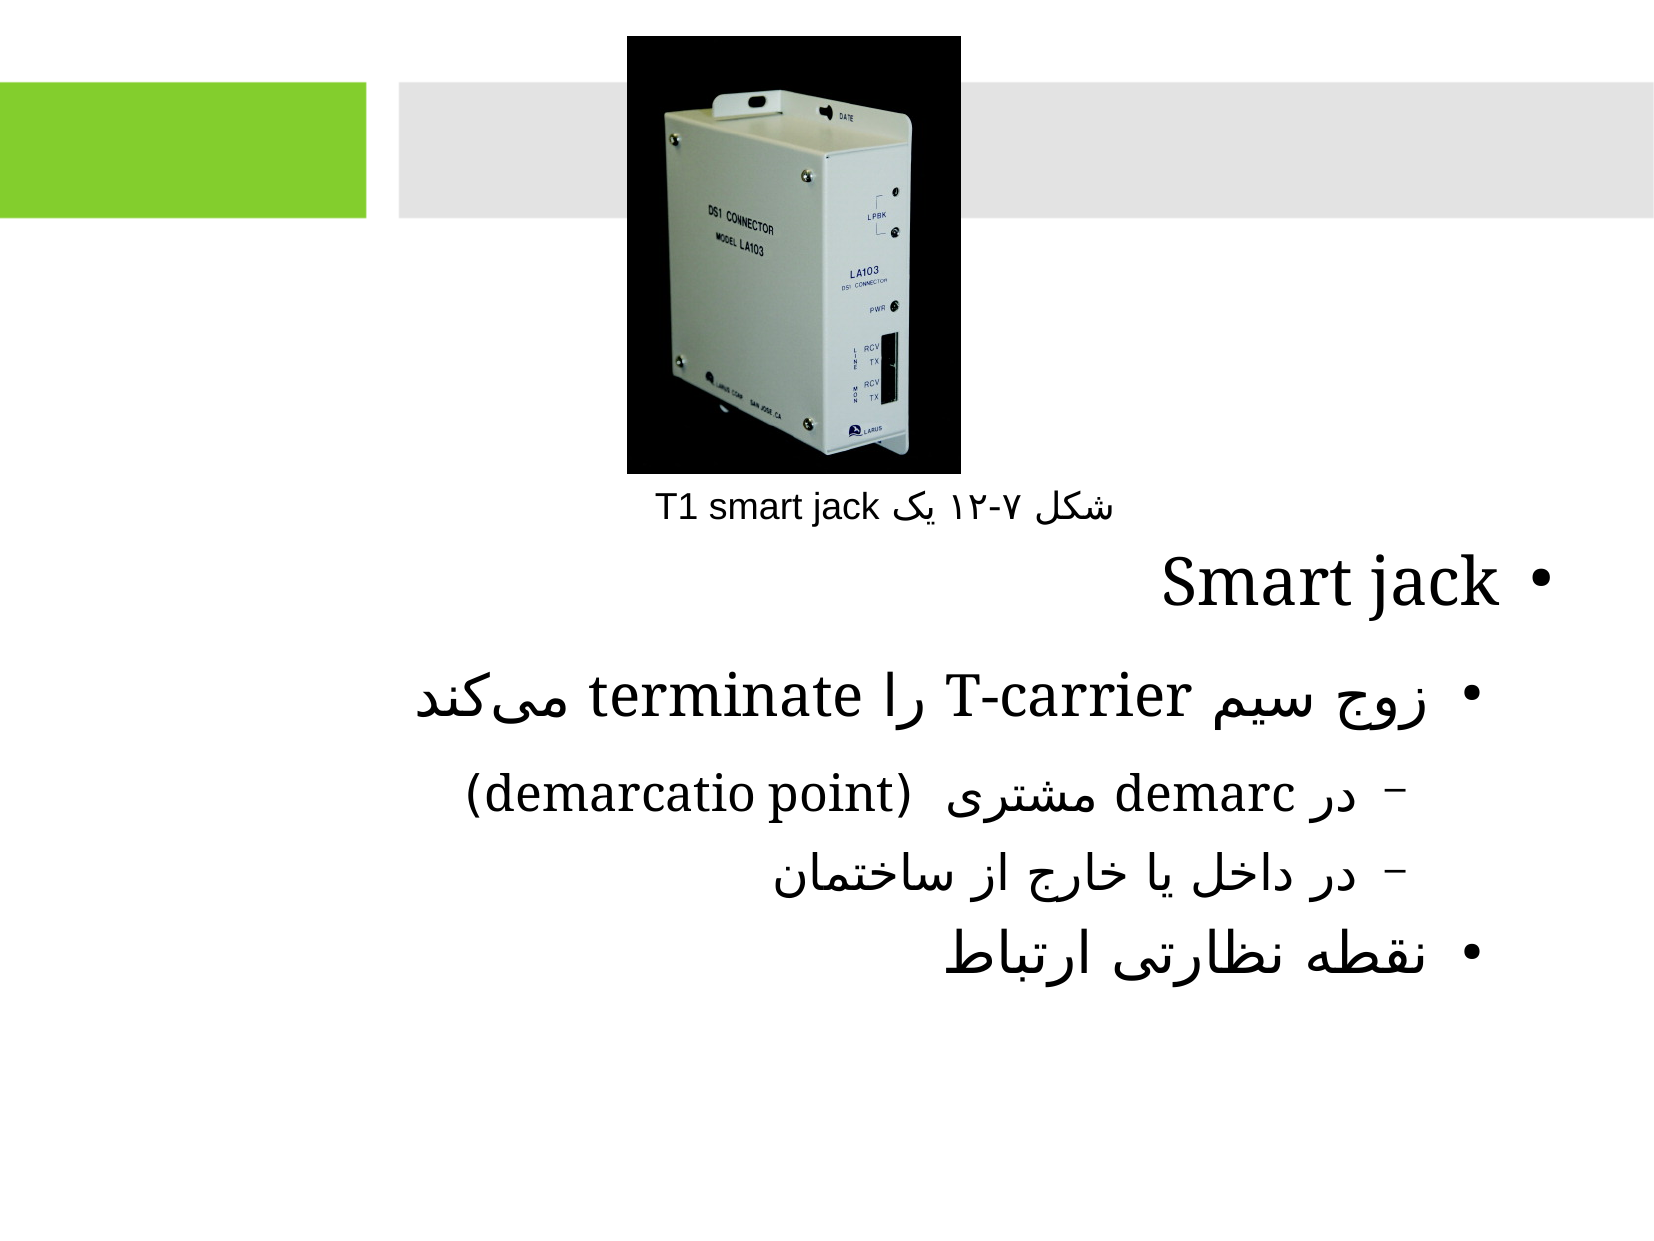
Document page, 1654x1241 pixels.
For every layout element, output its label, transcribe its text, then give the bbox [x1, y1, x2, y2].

text_box شکل ۷-۱۲ یک T1 smart jack [602, 473, 1166, 535]
picture [0, 0, 1654, 1241]
list Smart jack زوج سیم T-carrier را terminate می‌کند در demarc مشتری (demarcatio point) در داخل یا خارج از ساختمان نقطه نظارتی ارتباط [82, 534, 1571, 1186]
